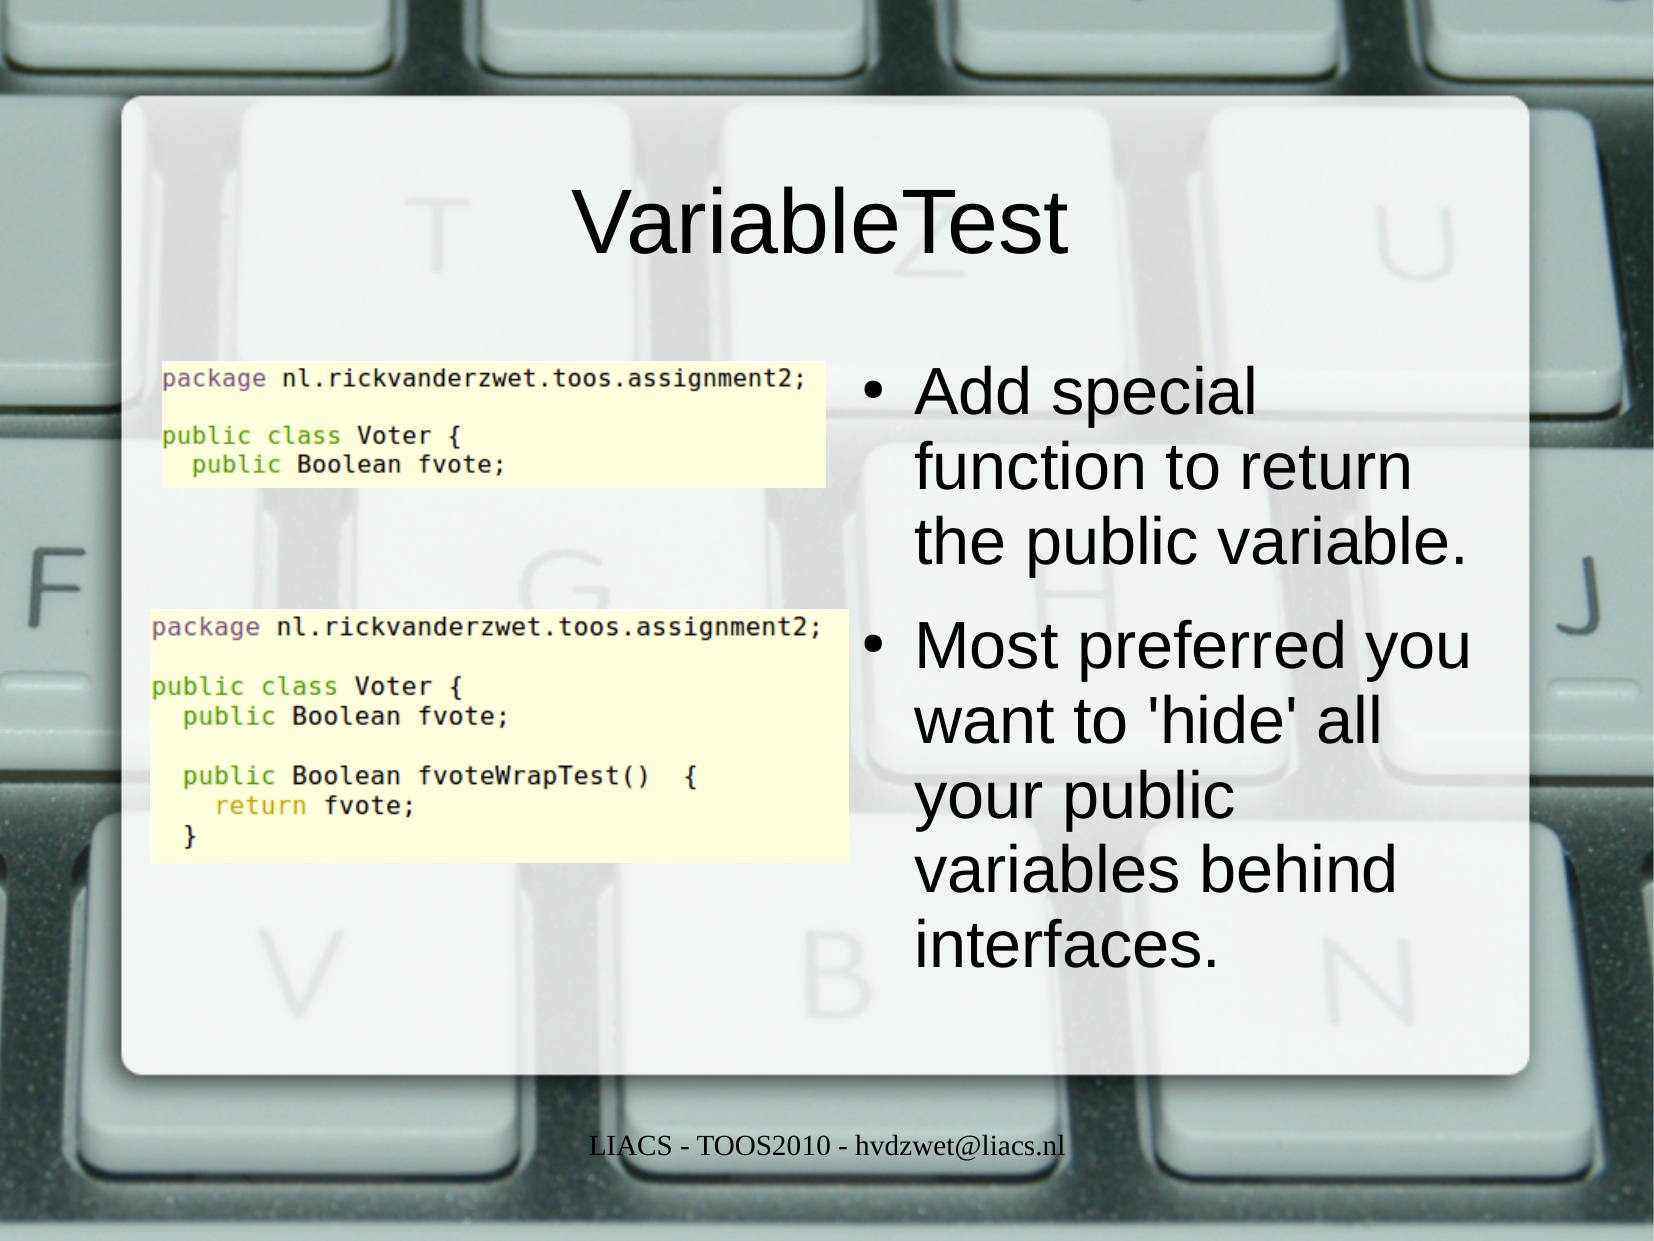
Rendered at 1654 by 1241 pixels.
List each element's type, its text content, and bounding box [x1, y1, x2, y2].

picture [0, 0, 1654, 1241]
title VariableTest [135, 117, 1506, 325]
list Add special function to return the public variable. Most preferred you want to 'hide' all your public variables behind interfaces. [843, 354, 1507, 1173]
